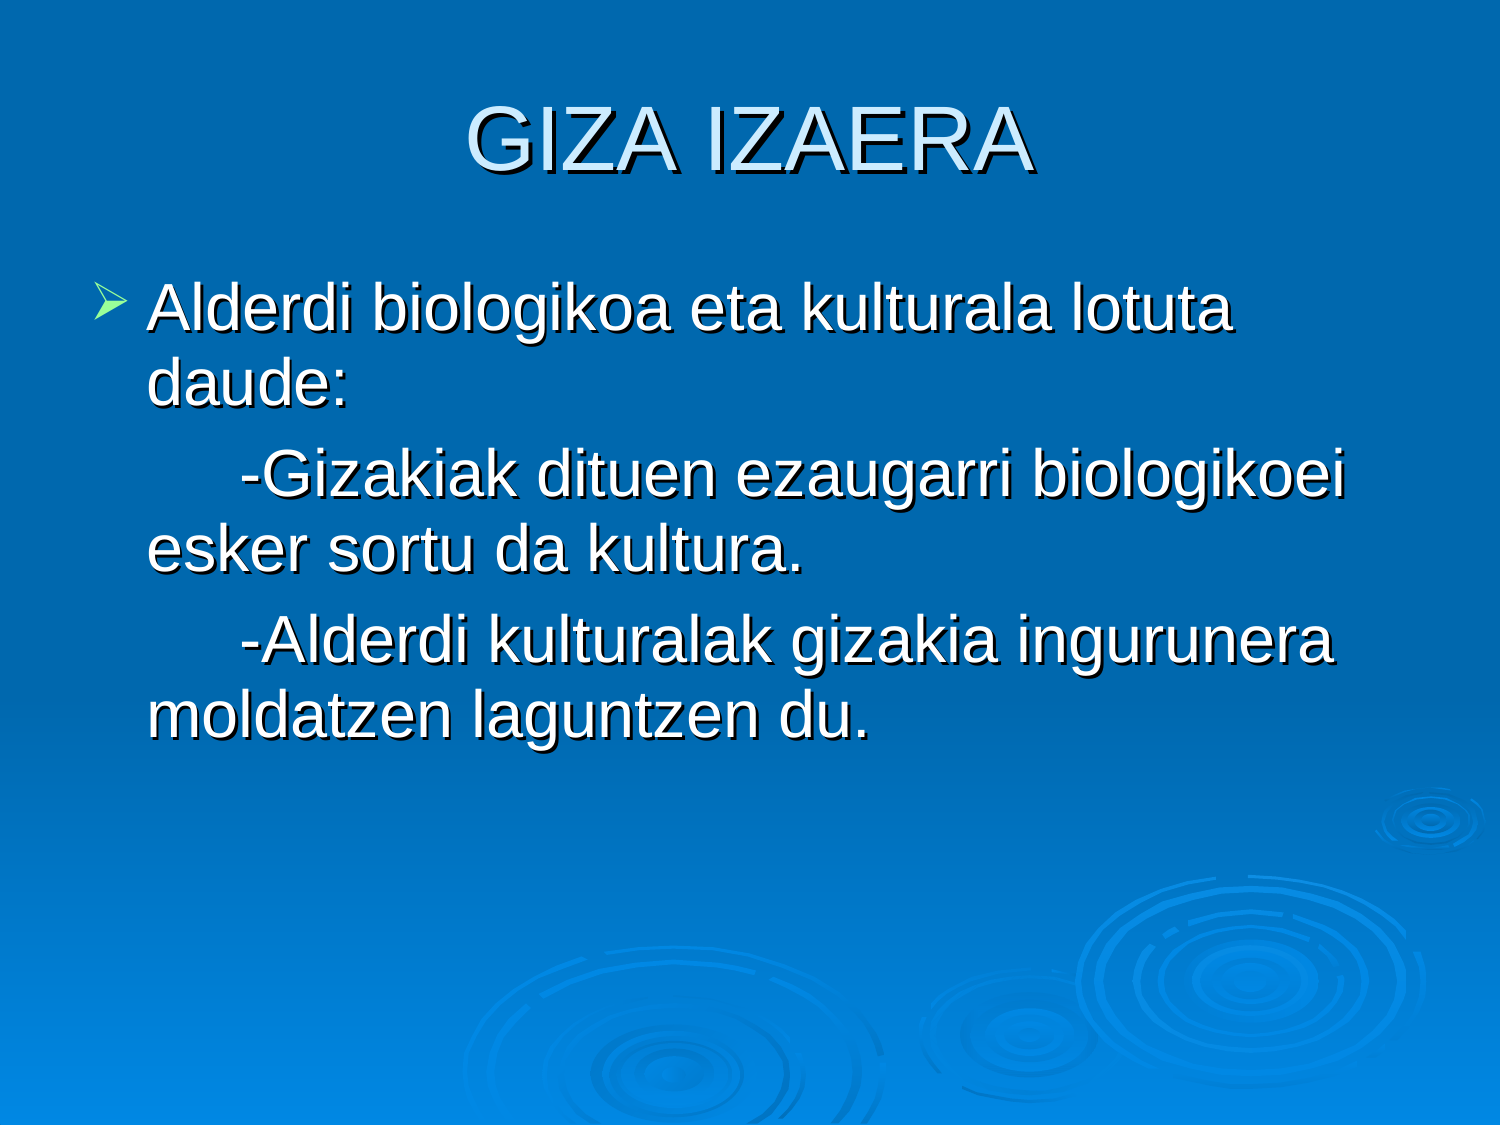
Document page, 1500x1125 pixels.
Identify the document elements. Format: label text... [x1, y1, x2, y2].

list Alderdi biologikoa eta kulturala lotuta daude: -Gizakiak dituen ezaugarri biologikoei esker sortu da kultura. -Alderdi kulturalak gizakia ingurunera moldatzen laguntzen du. [75, 262, 1426, 1006]
title GIZA IZAERA [75, 45, 1426, 233]
